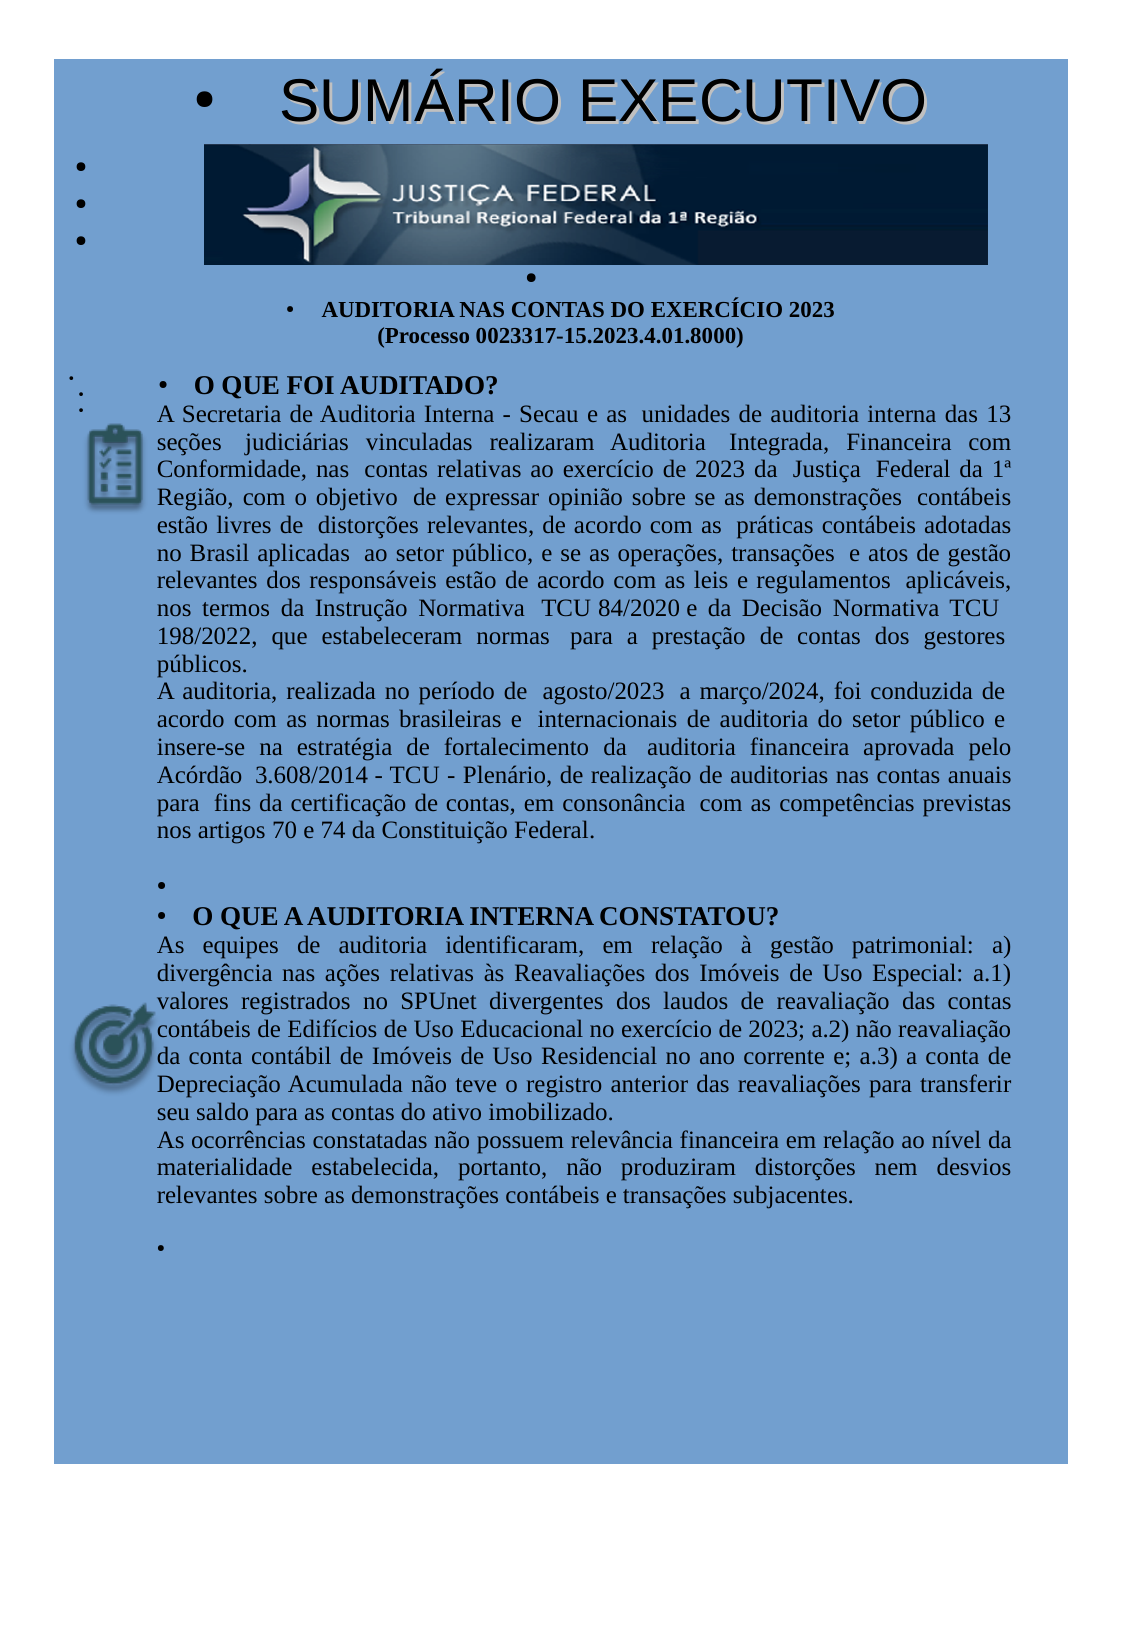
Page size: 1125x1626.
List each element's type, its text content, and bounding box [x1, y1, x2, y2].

table_cell O QUE FOI AUDITADO? A Secretaria de Auditoria Interna - Secau e as unidades de auditoria interna das 13 seções judiciárias vinculadas realizaram Auditoria Integrada, Financeira com Conformidade, nas contas relativas ao exercício de 2023 da Justiça Federal da 1ª Região, com o objetivo de expressar opinião sobre se as demonstrações contábeis estão livres de distorções relevantes, de acordo com as práticas contábeis adotadas no Brasil aplicadas ao setor público, e se as operações, transações e atos de gestão relevantes dos responsáveis estão de acordo com as leis e regulamentos aplicáveis, nos termos da Instrução Normativa TCU 84/2020 e da Decisão Normativa TCU 198/2022, que estabeleceram normas para a prestação de contas dos gestores públicos. A auditoria, realizada no período de agosto/2023 a março/2024, foi conduzida de acordo com as normas brasileiras e internacionais de auditoria do setor público e insere-se na estratégia de fortalecimento da auditoria financeira aprovada pelo Acórdão 3.608/2014 - TCU - Plenário, de realização de auditorias nas contas anuais para fins da certificação de contas, em consonância com as competências previstas nos artigos 70 e 74 da Constituição Federal. O QUE A AUDITORIA INTERNA CONSTATOU? As equipes de auditoria identificaram, em relação à gestão patrimonial: a) divergência nas ações relativas às Reavaliações dos Imóveis de Uso Especial: a.1) valores registrados no SPUnet divergentes dos laudos de reavaliação das contas contábeis de Edifícios de Uso Educacional no exercício de 2023; a.2) não reavaliação da conta contábil de Imóveis de Uso Residencial no ano corrente e; a.3) a conta de Depreciação Acumulada não teve o registro anterior das reavaliações para transferir seu saldo para as contas do ativo imobilizado. As ocorrências constatadas não possuem relevância financeira em relação ao nível da materialidade estabelecida, portanto, não produziram distorções nem desvios relevantes sobre as demonstrações contábeis e transações subjacentes. [142, 363, 1027, 1407]
table_cell [54, 1407, 1068, 1464]
table_header SUMÁRIO EXECUTIVO [54, 59, 1068, 142]
table_cell AUDITORIA NAS CONTAS DO EXERCÍCIO 2023 (Processo 0023317-15.2023.4.01.8000) [54, 142, 1068, 363]
table_cell [1027, 363, 1068, 1407]
picture [204, 144, 988, 265]
picture [56, 991, 175, 1110]
table_cell [54, 363, 142, 1407]
picture [65, 414, 166, 526]
